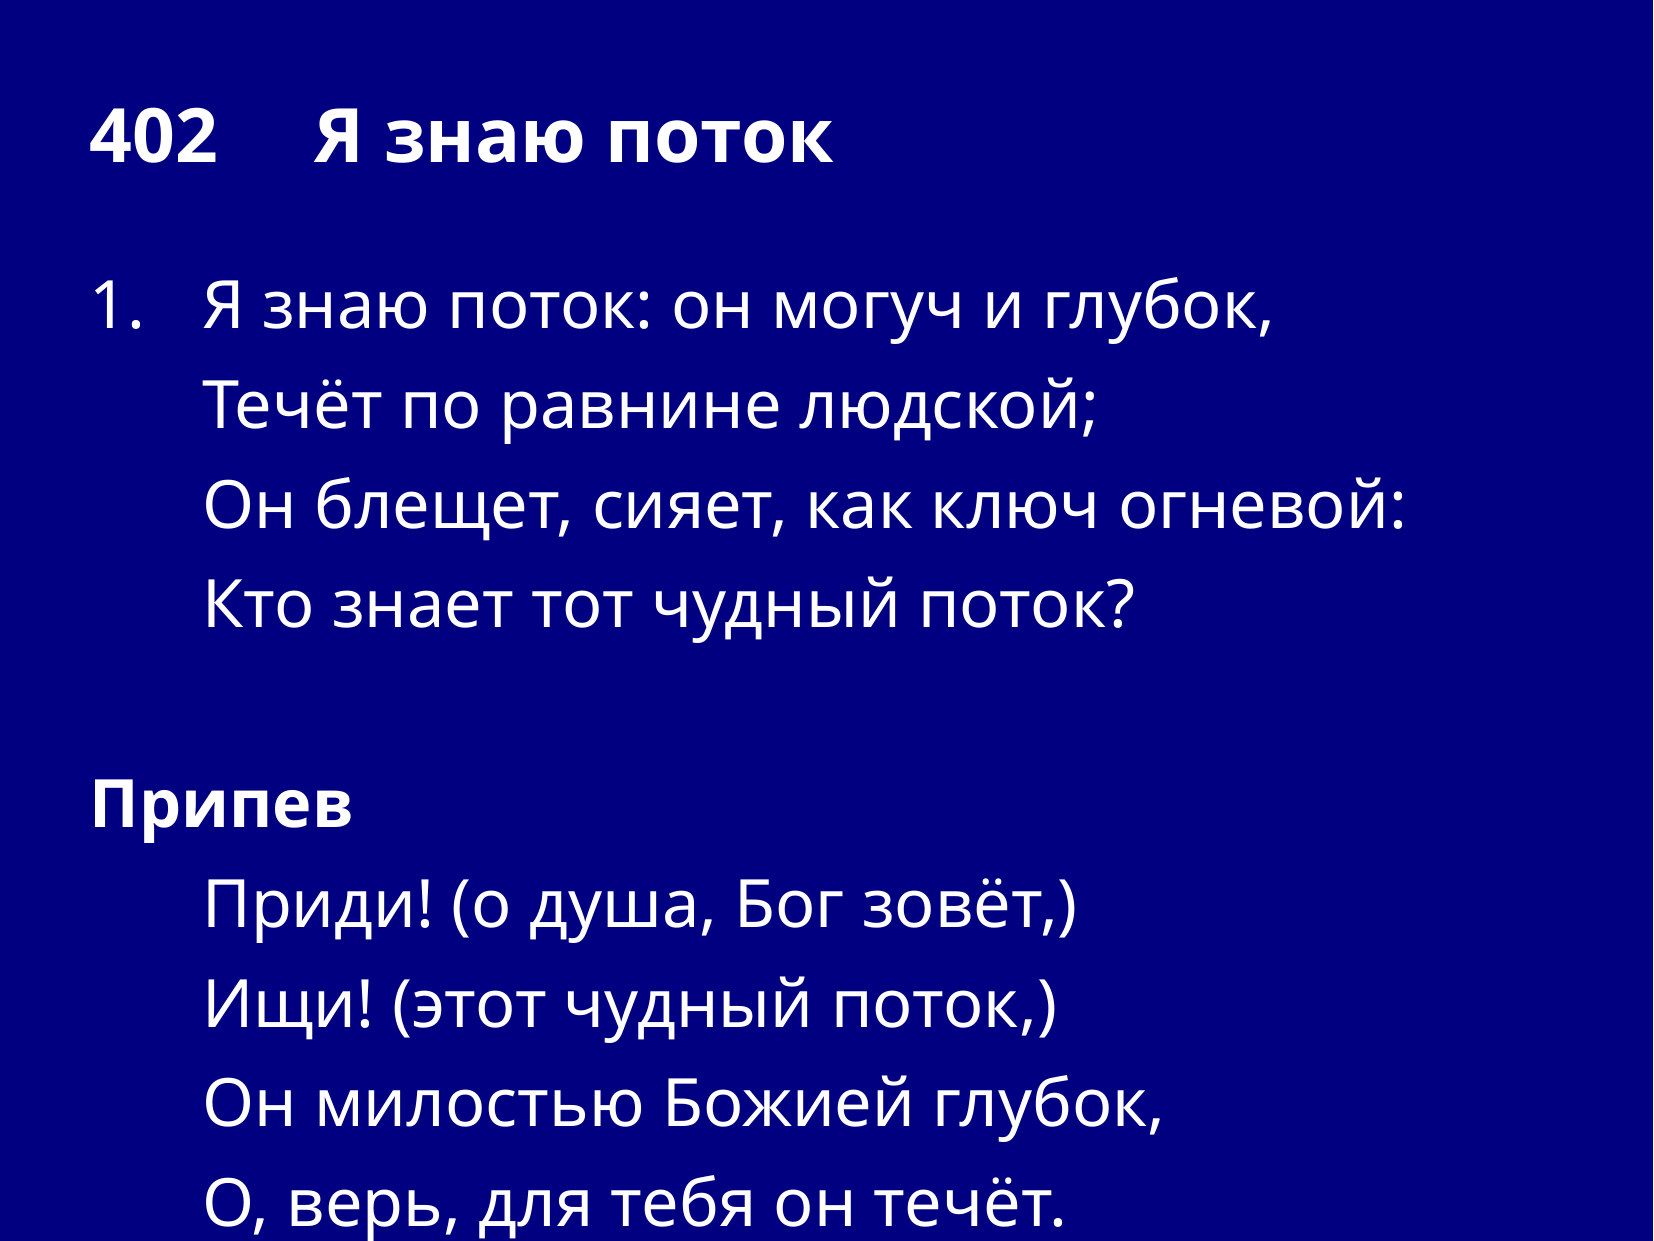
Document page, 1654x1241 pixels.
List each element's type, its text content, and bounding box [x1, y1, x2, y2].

text_box 1. Я знаю поток: он могуч и глубок, Течёт по равнине людской; Он блещет, сияет, как ключ огневой: Кто знает тот чудный поток? Припев Приди! (о душа, Бог зовёт,) Ищи! (этот чудный поток,) Он милостью Божией глубок, О, верь, для тебя он течёт. [75, 188, 1576, 1163]
text_box 402 Я знаю поток [75, 75, 1576, 188]
